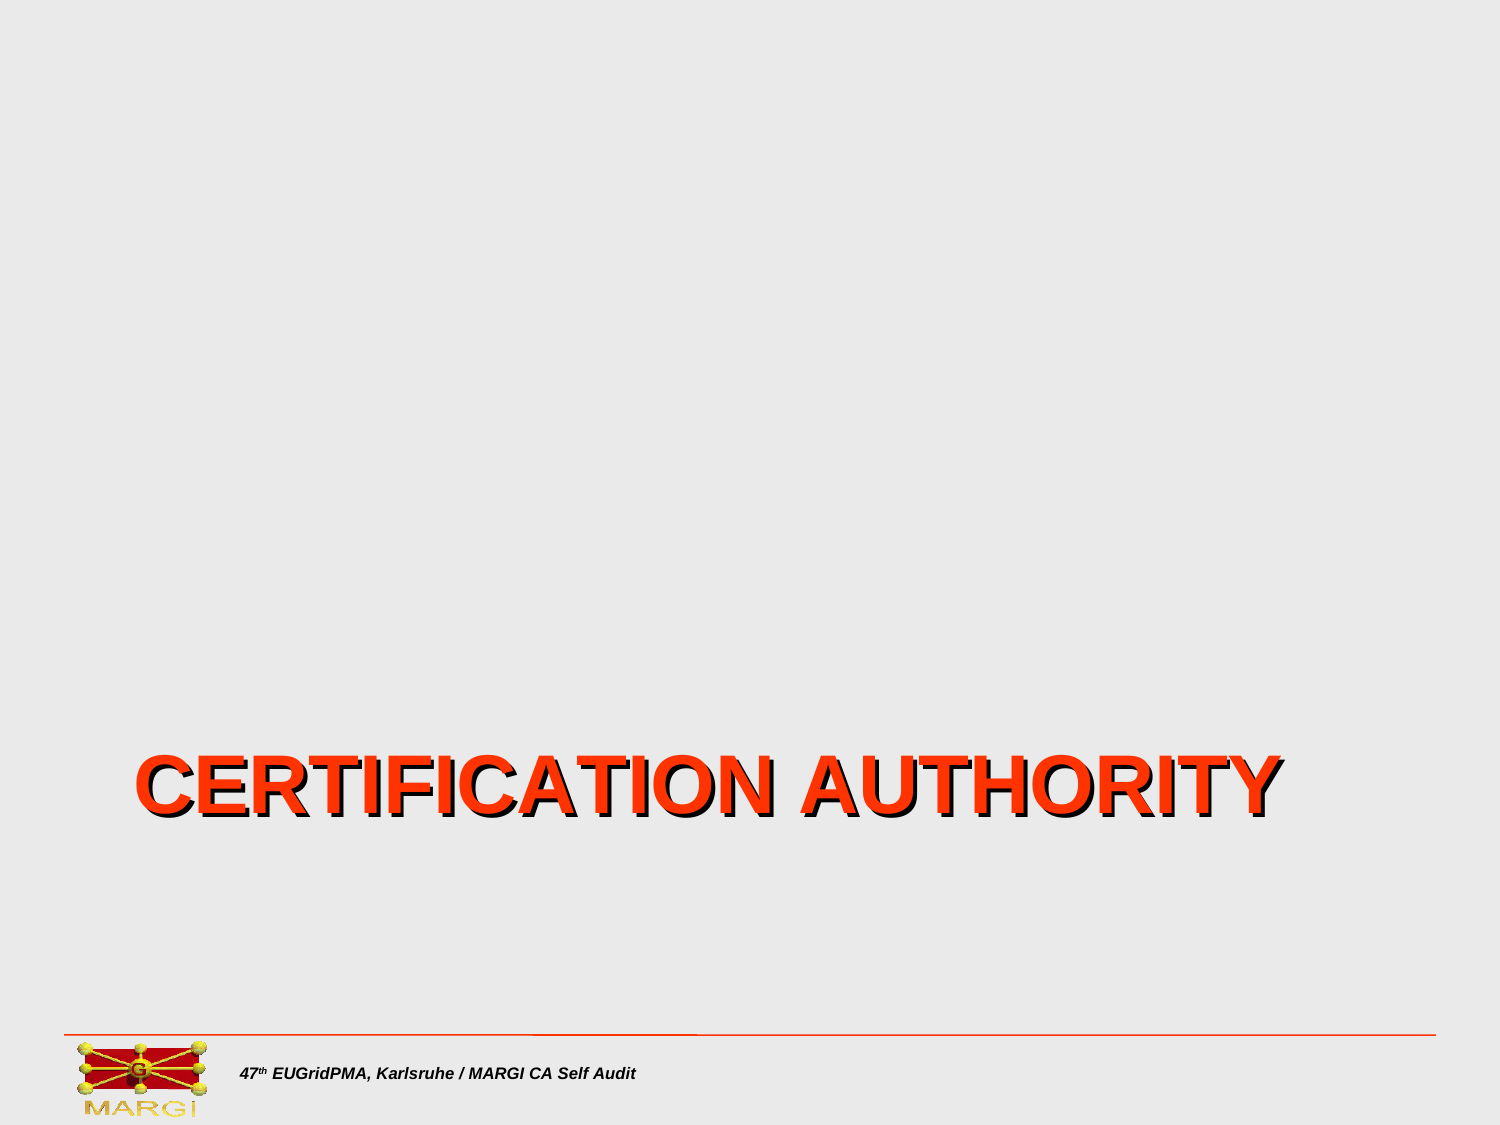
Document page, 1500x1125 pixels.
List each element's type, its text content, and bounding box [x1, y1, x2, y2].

picture [67, 1033, 219, 1123]
text_box CERTIFICATION AUTHORITY [118, 722, 1394, 947]
